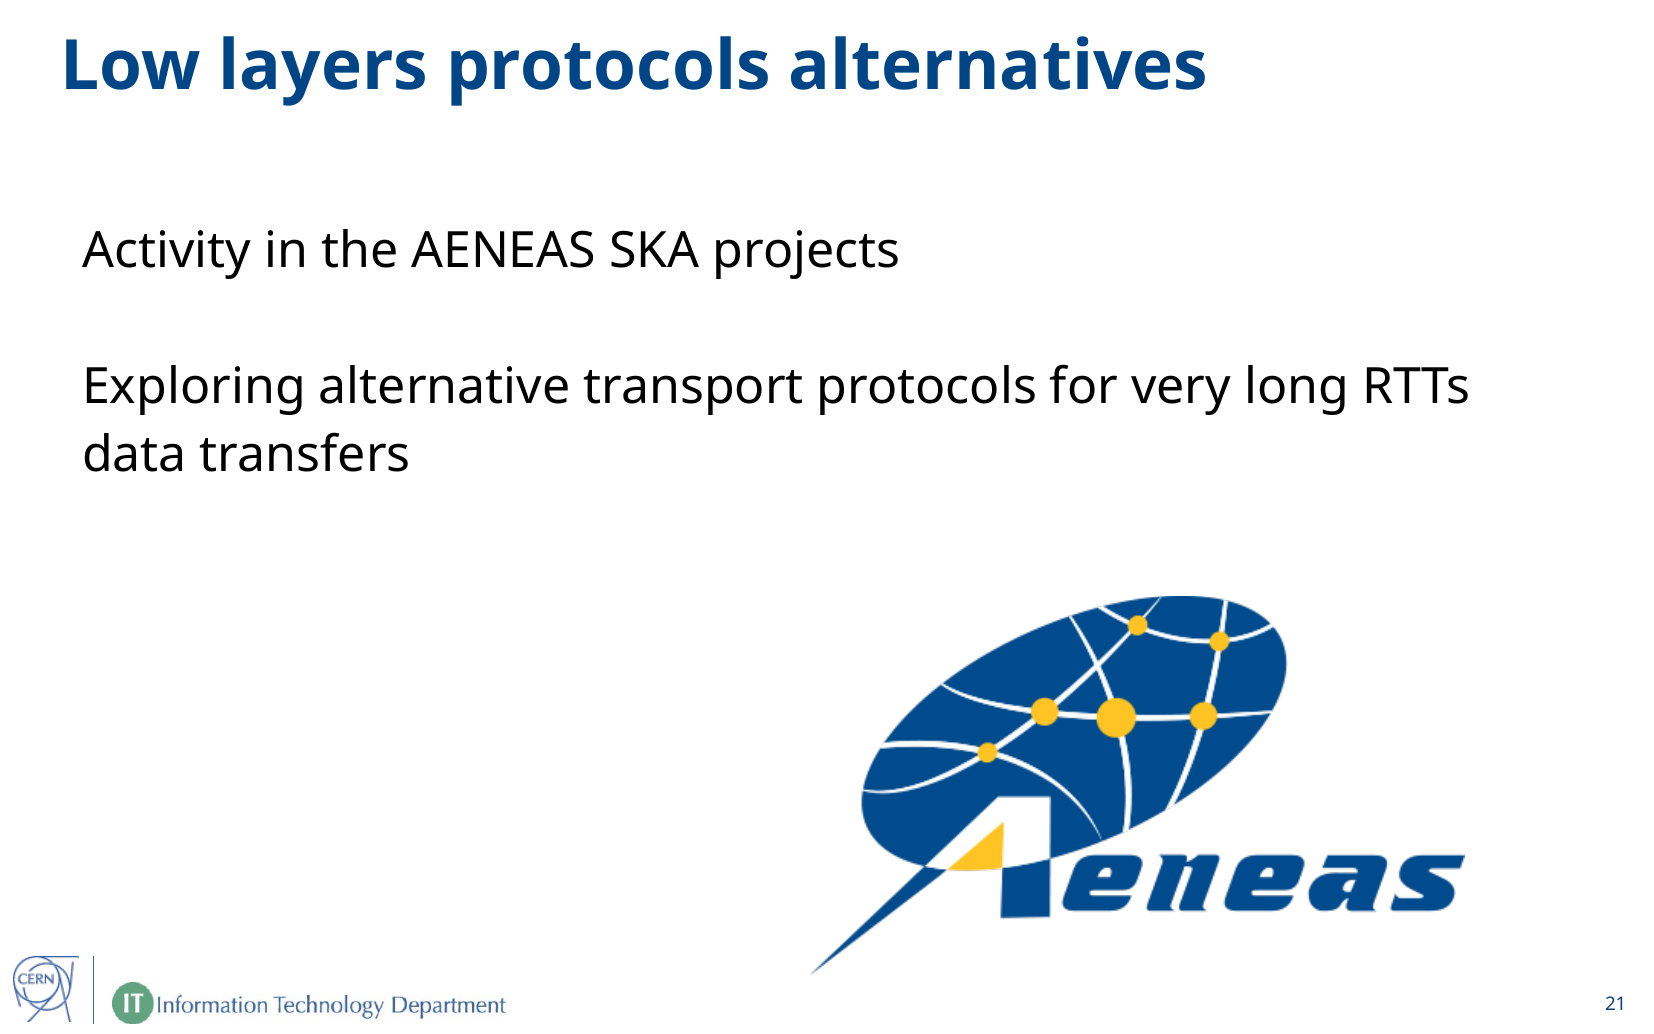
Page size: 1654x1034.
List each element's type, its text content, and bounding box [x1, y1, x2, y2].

text_box Activity in the AENEAS SKA projects Exploring alternative transport protocols for very long RTTs data transfers [67, 206, 1534, 972]
picture [13, 956, 79, 1032]
picture [112, 982, 755, 1024]
picture [810, 596, 1465, 976]
title Low layers protocols alternatives [60, 0, 1528, 138]
